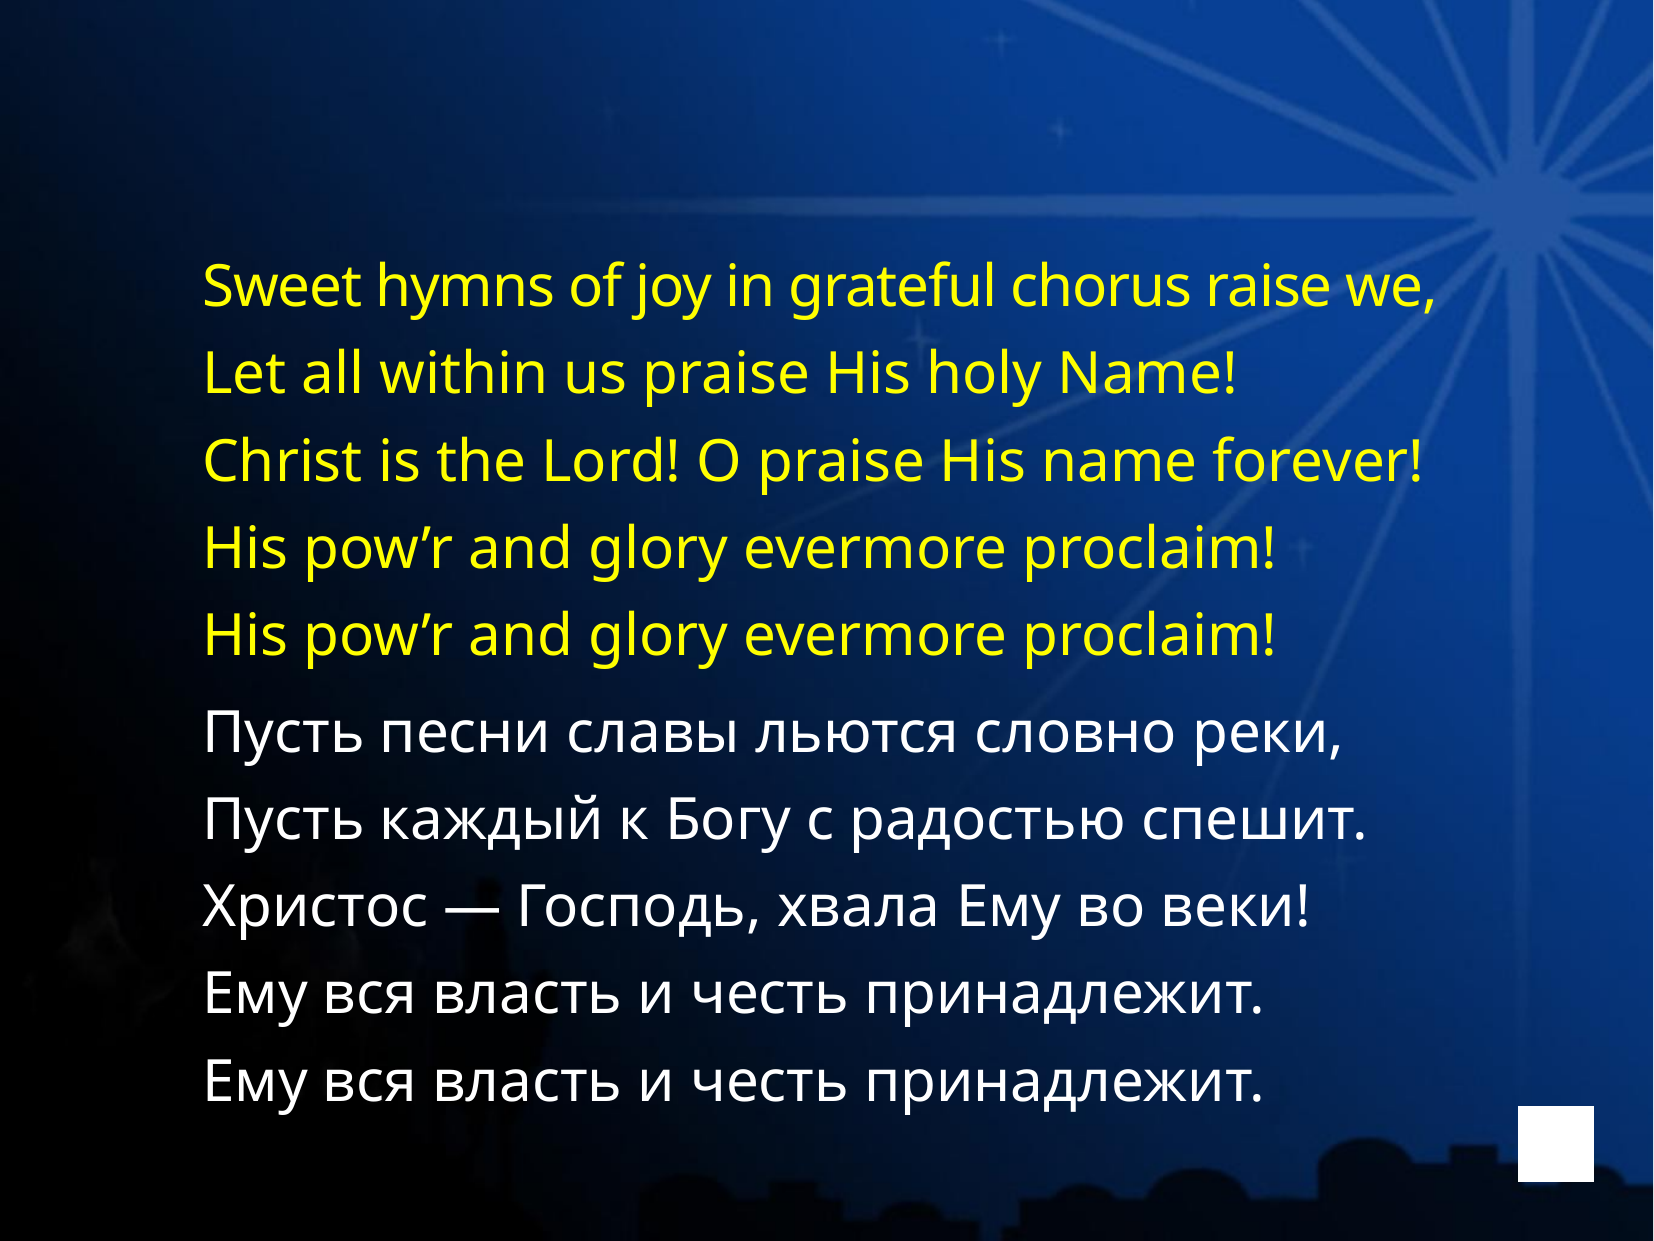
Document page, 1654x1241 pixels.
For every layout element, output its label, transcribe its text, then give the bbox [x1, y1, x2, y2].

text_box Sweet hymns of joy in grateful chorus raise we, Let all within us praise His holy Name! Christ is the Lord! O praise His name forever! His pow’r and glory evermore proclaim! His pow’r and glory evermore proclaim! [75, 150, 1653, 638]
text_box [1518, 1106, 1594, 1182]
text_box Пусть песни славы льются словно реки, Пусть каждый к Богу с радостью спешит. Христос — Господь, хвала Ему во веки! Ему вся власть и честь принадлежит. Ему вся власть и честь принадлежит. [75, 675, 1576, 1163]
picture [0, 0, 1654, 1241]
